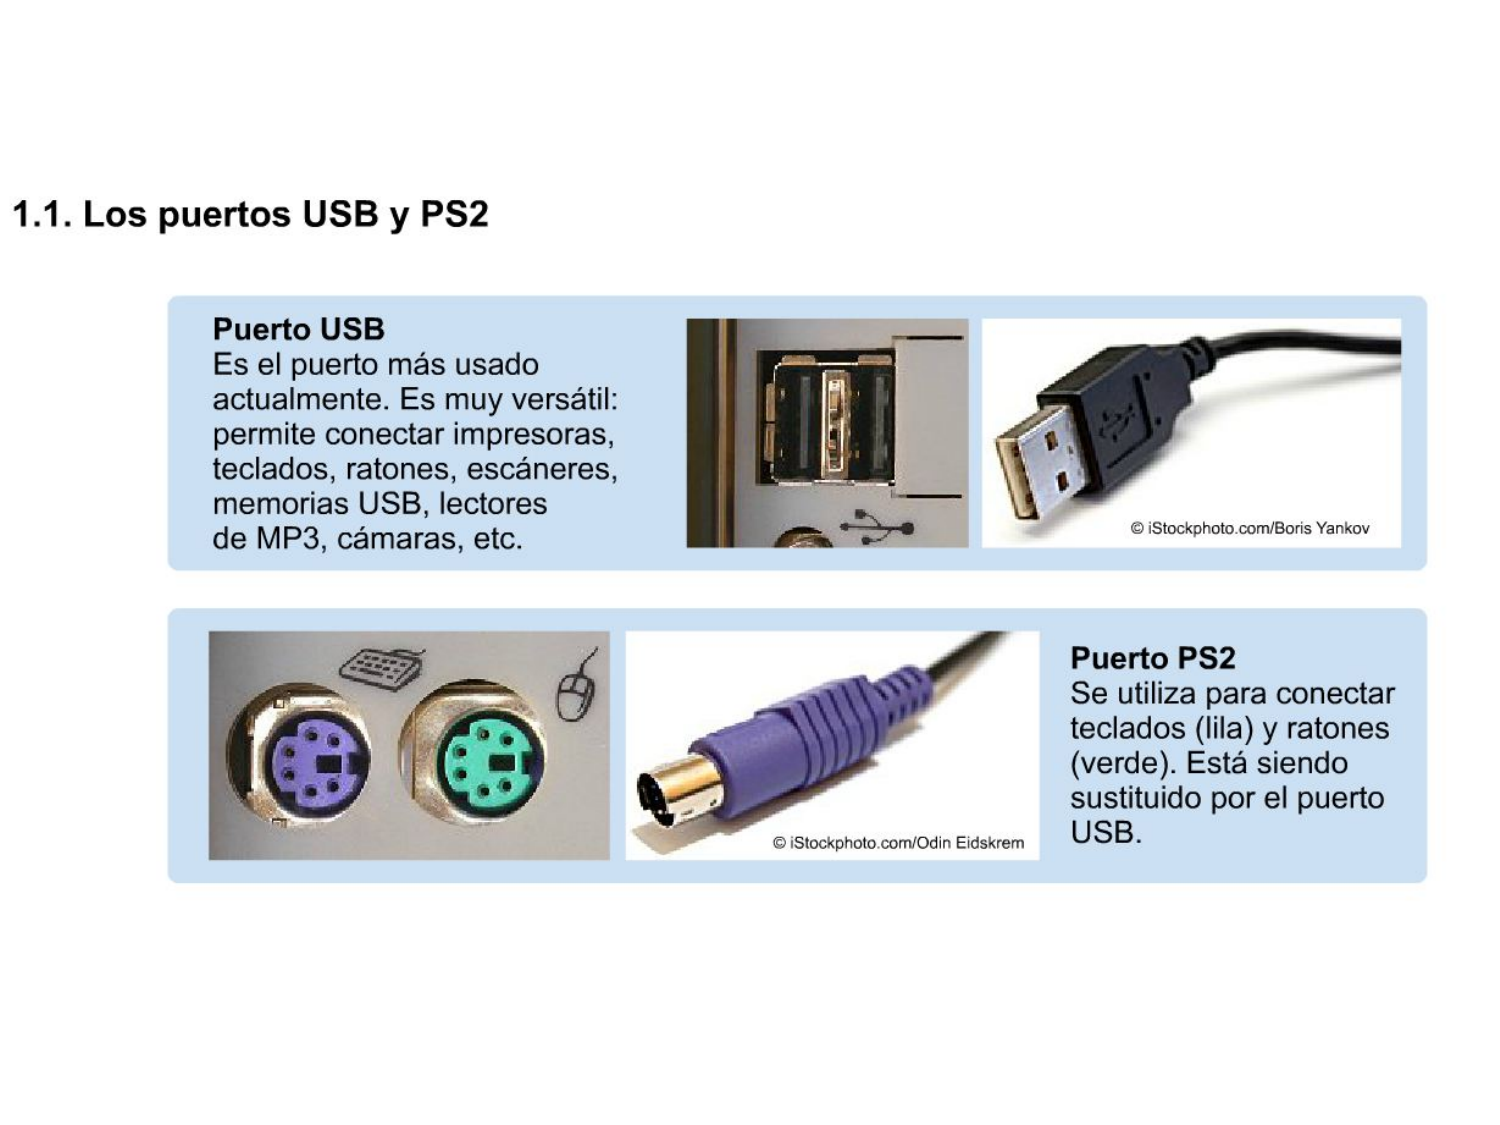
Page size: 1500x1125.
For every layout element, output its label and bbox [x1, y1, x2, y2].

picture [0, 177, 1500, 948]
